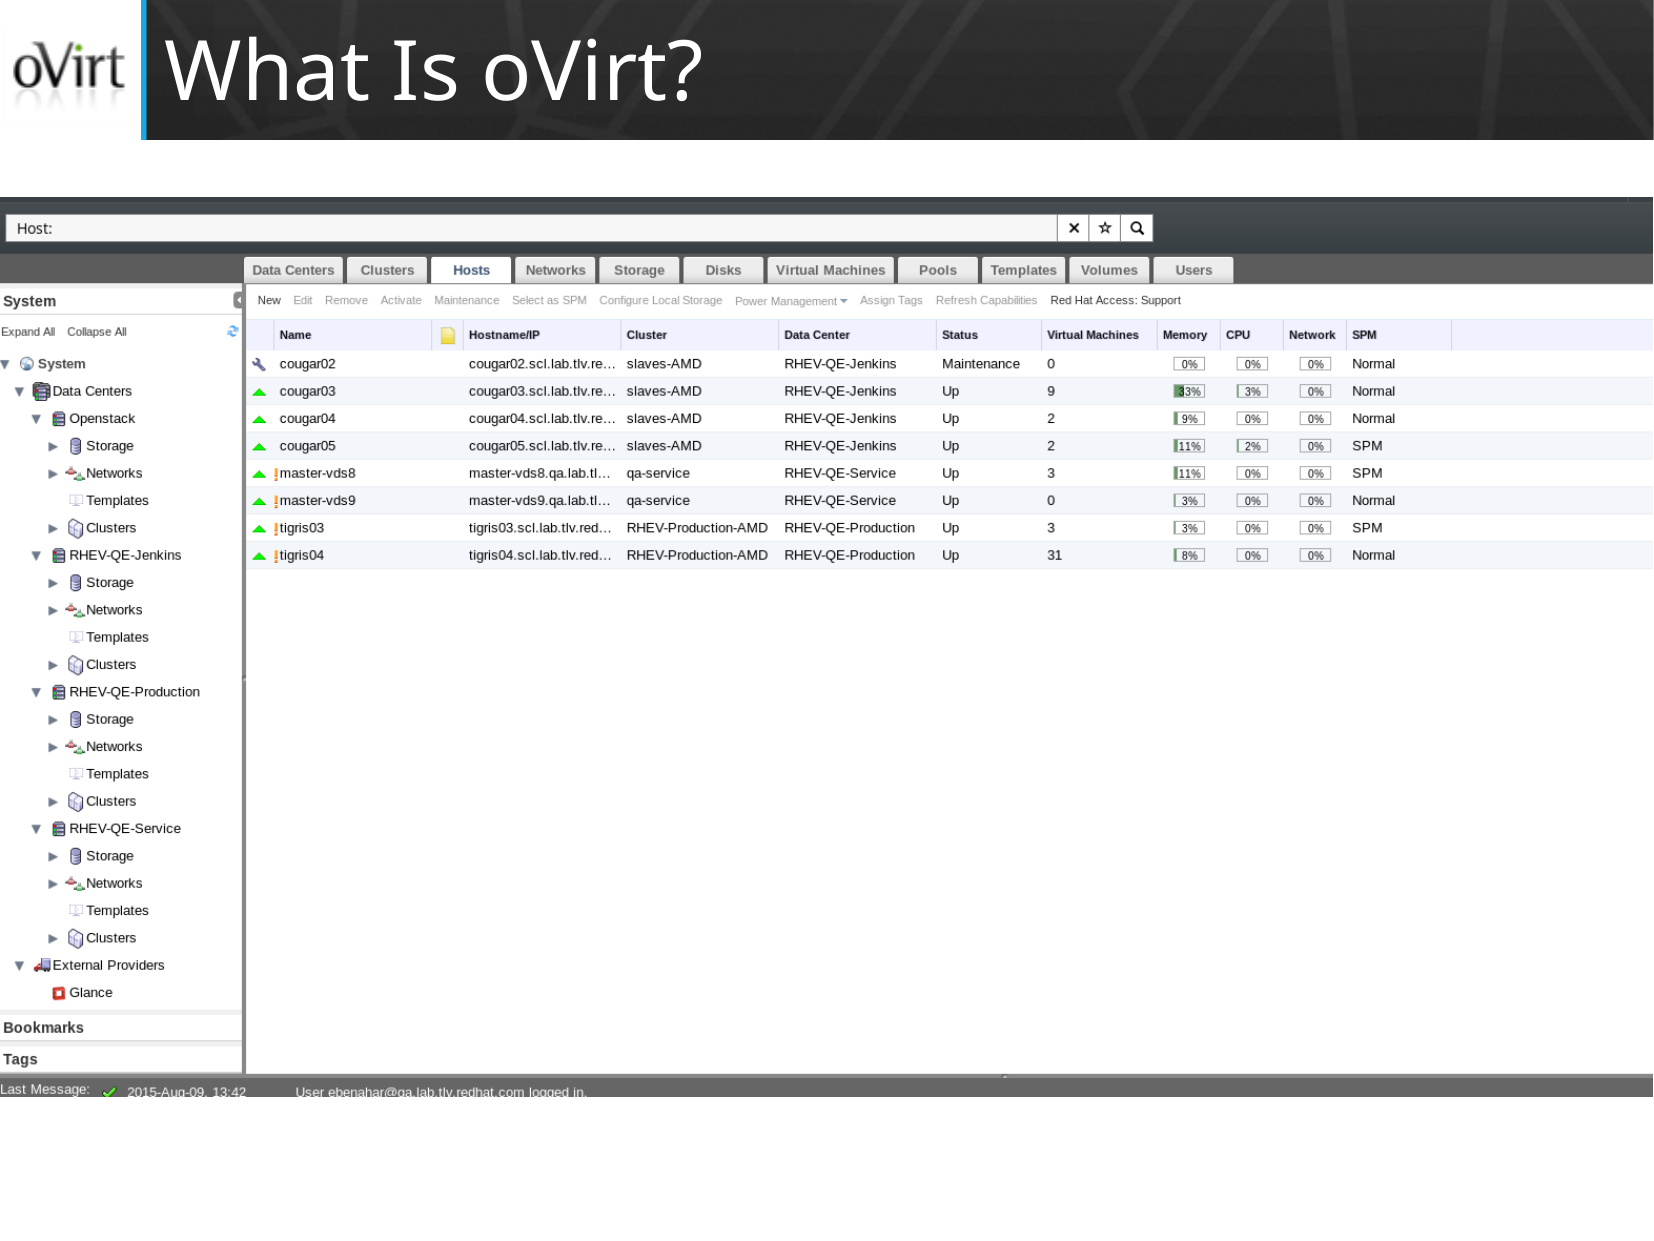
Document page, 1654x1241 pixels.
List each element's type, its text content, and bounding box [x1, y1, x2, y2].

picture [0, 197, 1653, 1097]
title What Is oVirt? [164, 18, 1653, 119]
picture [0, 0, 1654, 140]
